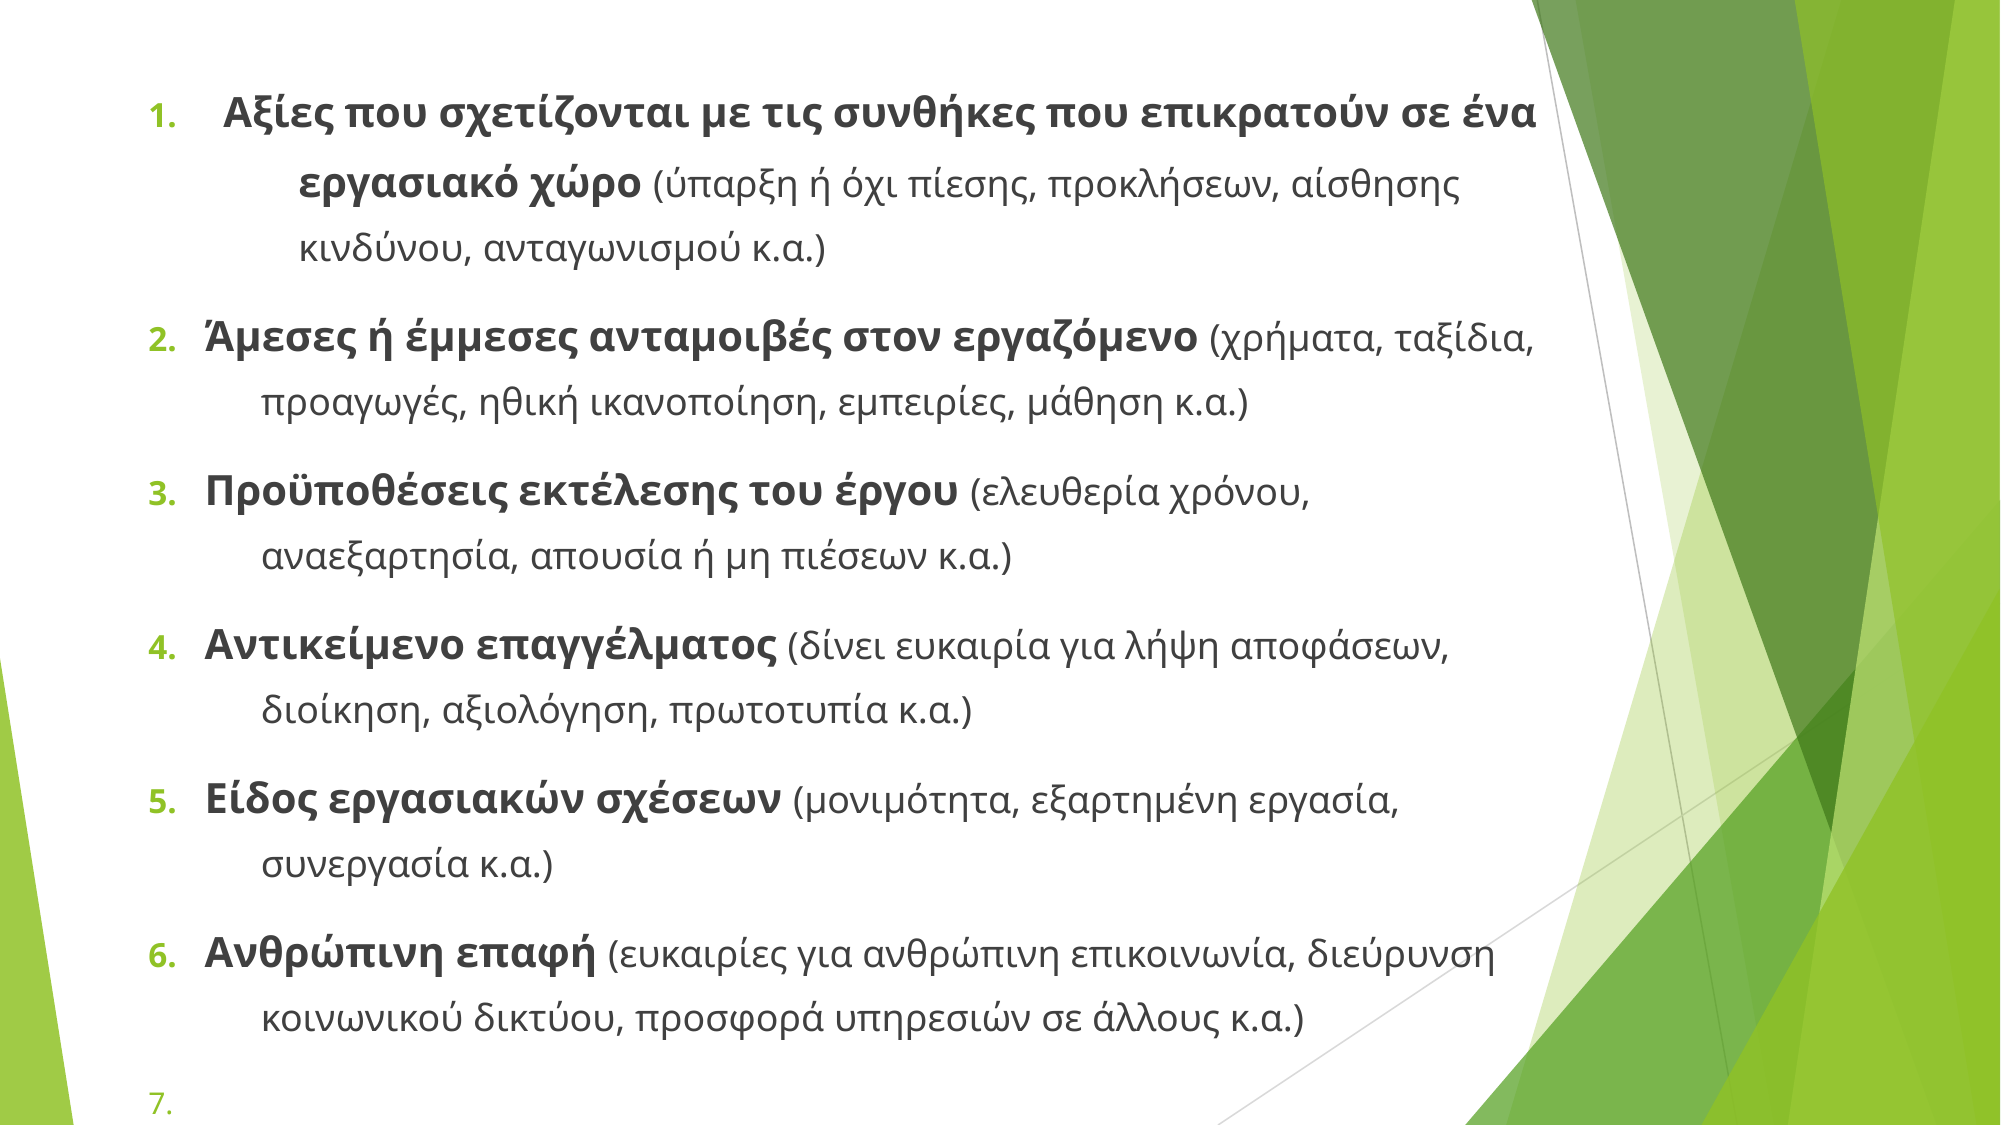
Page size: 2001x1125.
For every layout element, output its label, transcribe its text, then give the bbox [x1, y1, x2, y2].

list Αξίες που σχετίζονται με τις συνθήκες που επικρατούν σε ένα εργασιακό χώρο (ύπαρξη ή όχι πίεσης, προκλήσεων, αίσθησης κινδύνου, ανταγωνισμού κ.α.) Άμεσες ή έμμεσες ανταμοιβές στον εργαζόμενο (χρήματα, ταξίδια, προαγωγές, ηθική ικανοποίηση, εμπειρίες, μάθηση κ.α.) Προϋποθέσεις εκτέλεσης του έργου (ελευθερία χρόνου, αναεξαρτησία, απουσία ή μη πιέσεων κ.α.) Αντικείμενο επαγγέλματος (δίνει ευκαιρία για λήψη αποφάσεων, διοίκηση, αξιολόγηση, πρωτοτυπία κ.α.) Είδος εργασιακών σχέσεων (μονιμότητα, εξαρτημένη εργασία, συνεργασία κ.α.) Ανθρώπινη επαφή (ευκαιρίες για ανθρώπινη επικοινωνία, διεύρυνση κοινωνικού δικτύου, προσφορά υπηρεσιών σε άλλους κ.α.) [133, 58, 1569, 1086]
